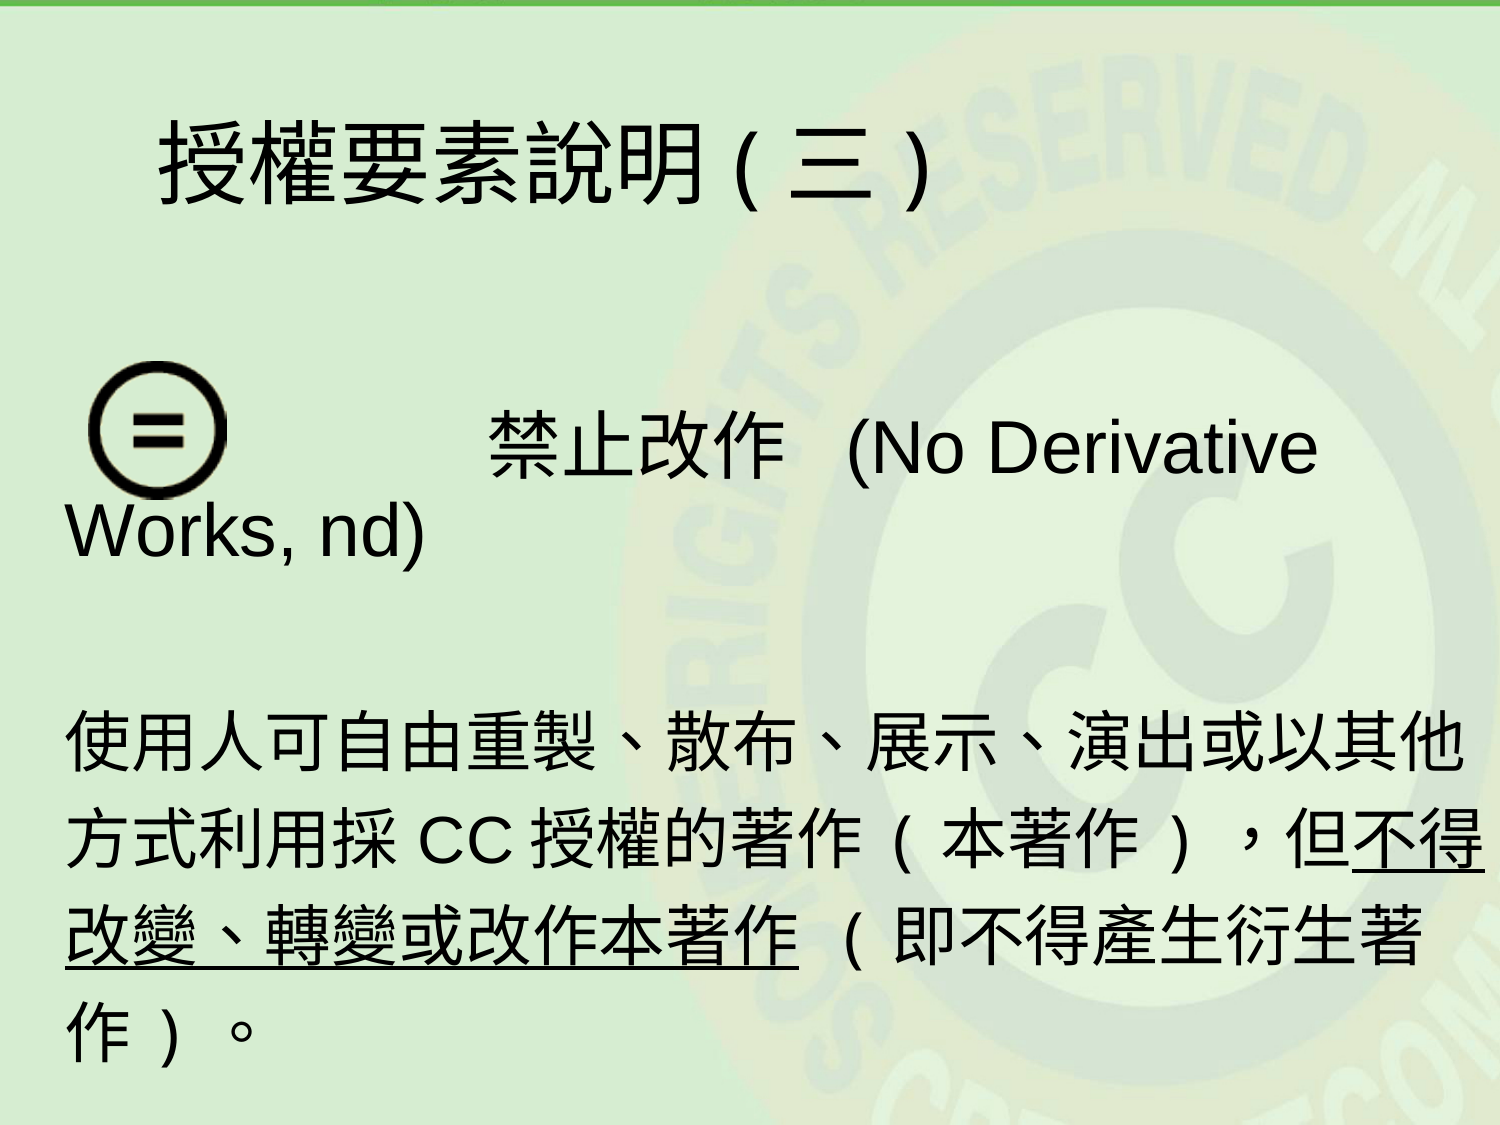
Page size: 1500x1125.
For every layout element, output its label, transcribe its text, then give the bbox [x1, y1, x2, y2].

title 授權要素說明(三) [88, 95, 1364, 221]
subtitle 禁止改作 (No Derivative Works, nd) 使用人可自由重製、散布、展示、演出或以其他方式利用採CC授權的著作(本著作)，但不得改變、轉變或改作本著作 (即不得產生衍生著作)。 [49, 385, 1500, 1125]
picture [0, 0, 1500, 1125]
